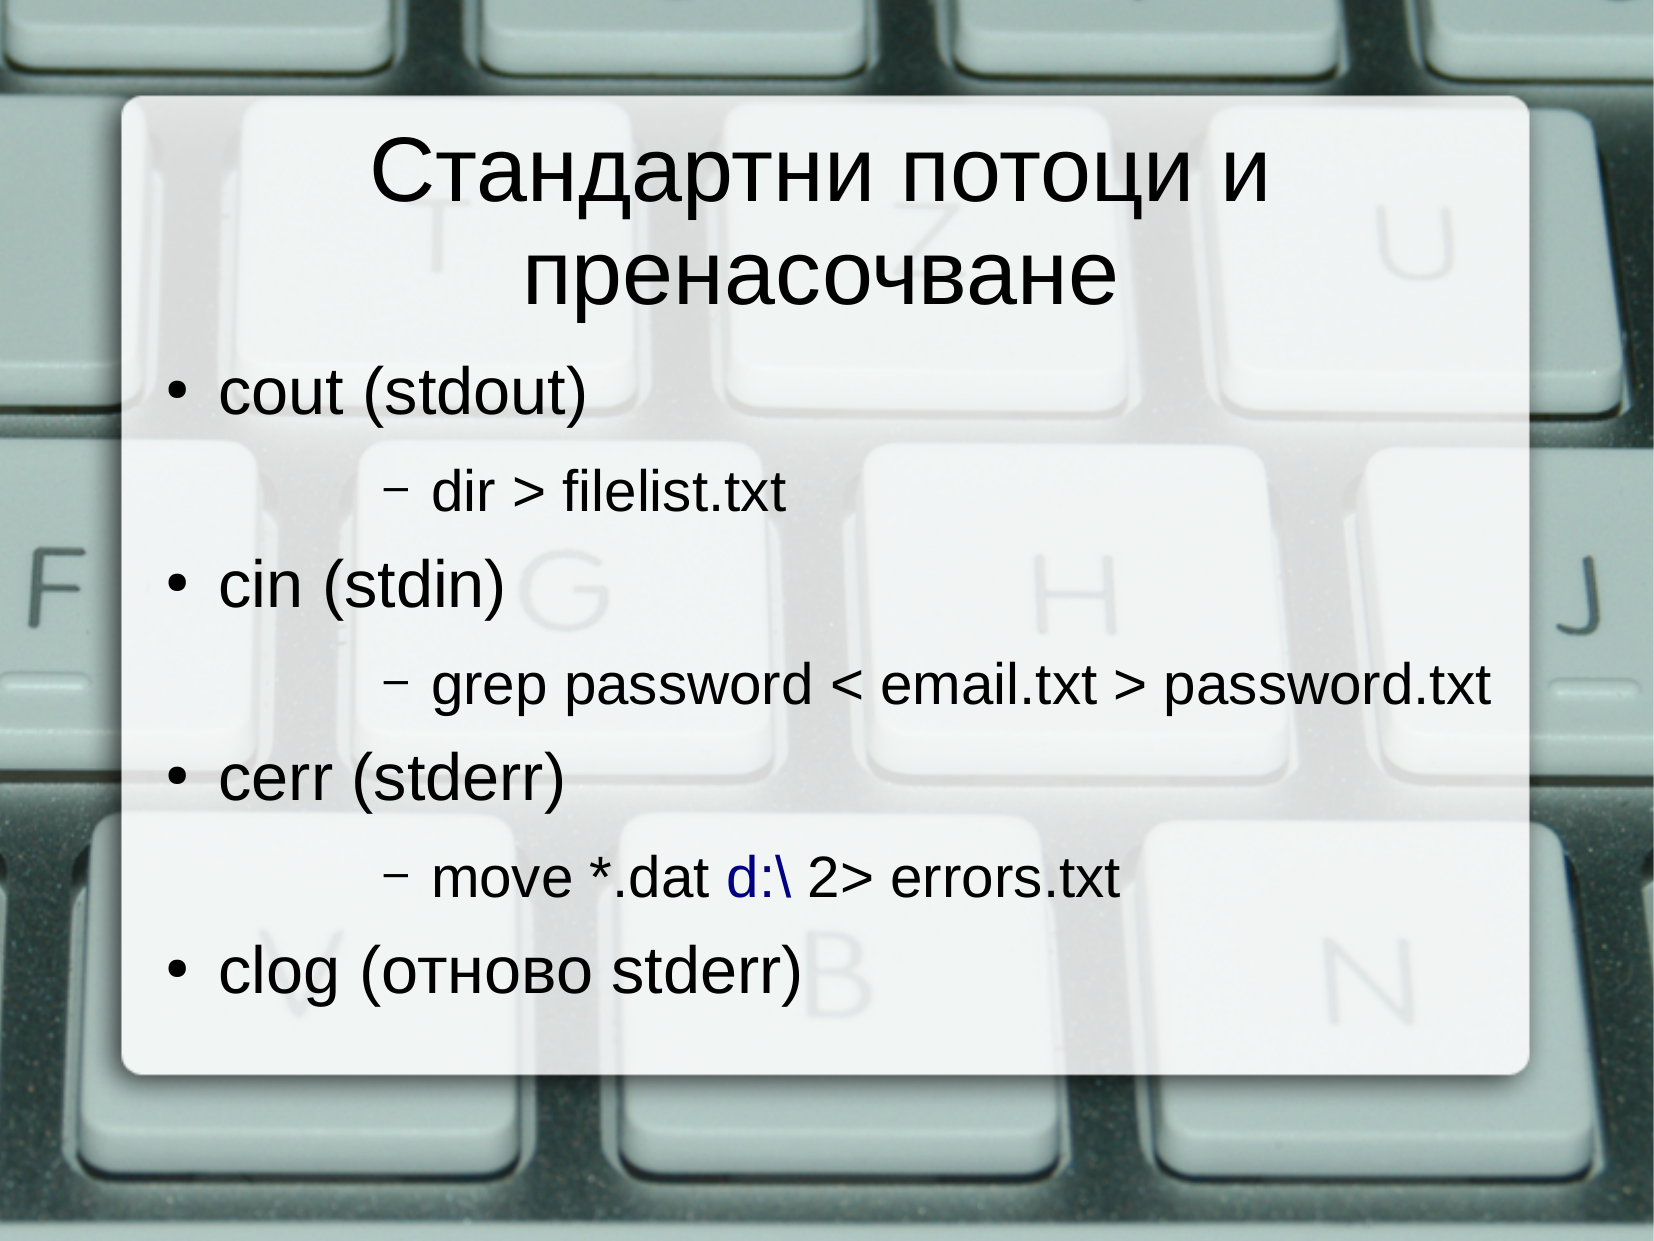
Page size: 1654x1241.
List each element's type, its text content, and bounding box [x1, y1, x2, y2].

picture [0, 0, 1654, 1241]
title Стандартни потоци и пренасочване [135, 117, 1506, 325]
list cout (stdout) dir > filelist.txt cin (stdin) grep password < email.txt > password.txt cerr (stderr) move *.dat d:\ 2> errors.txt clog (отново stderr) [147, 354, 1506, 1074]
